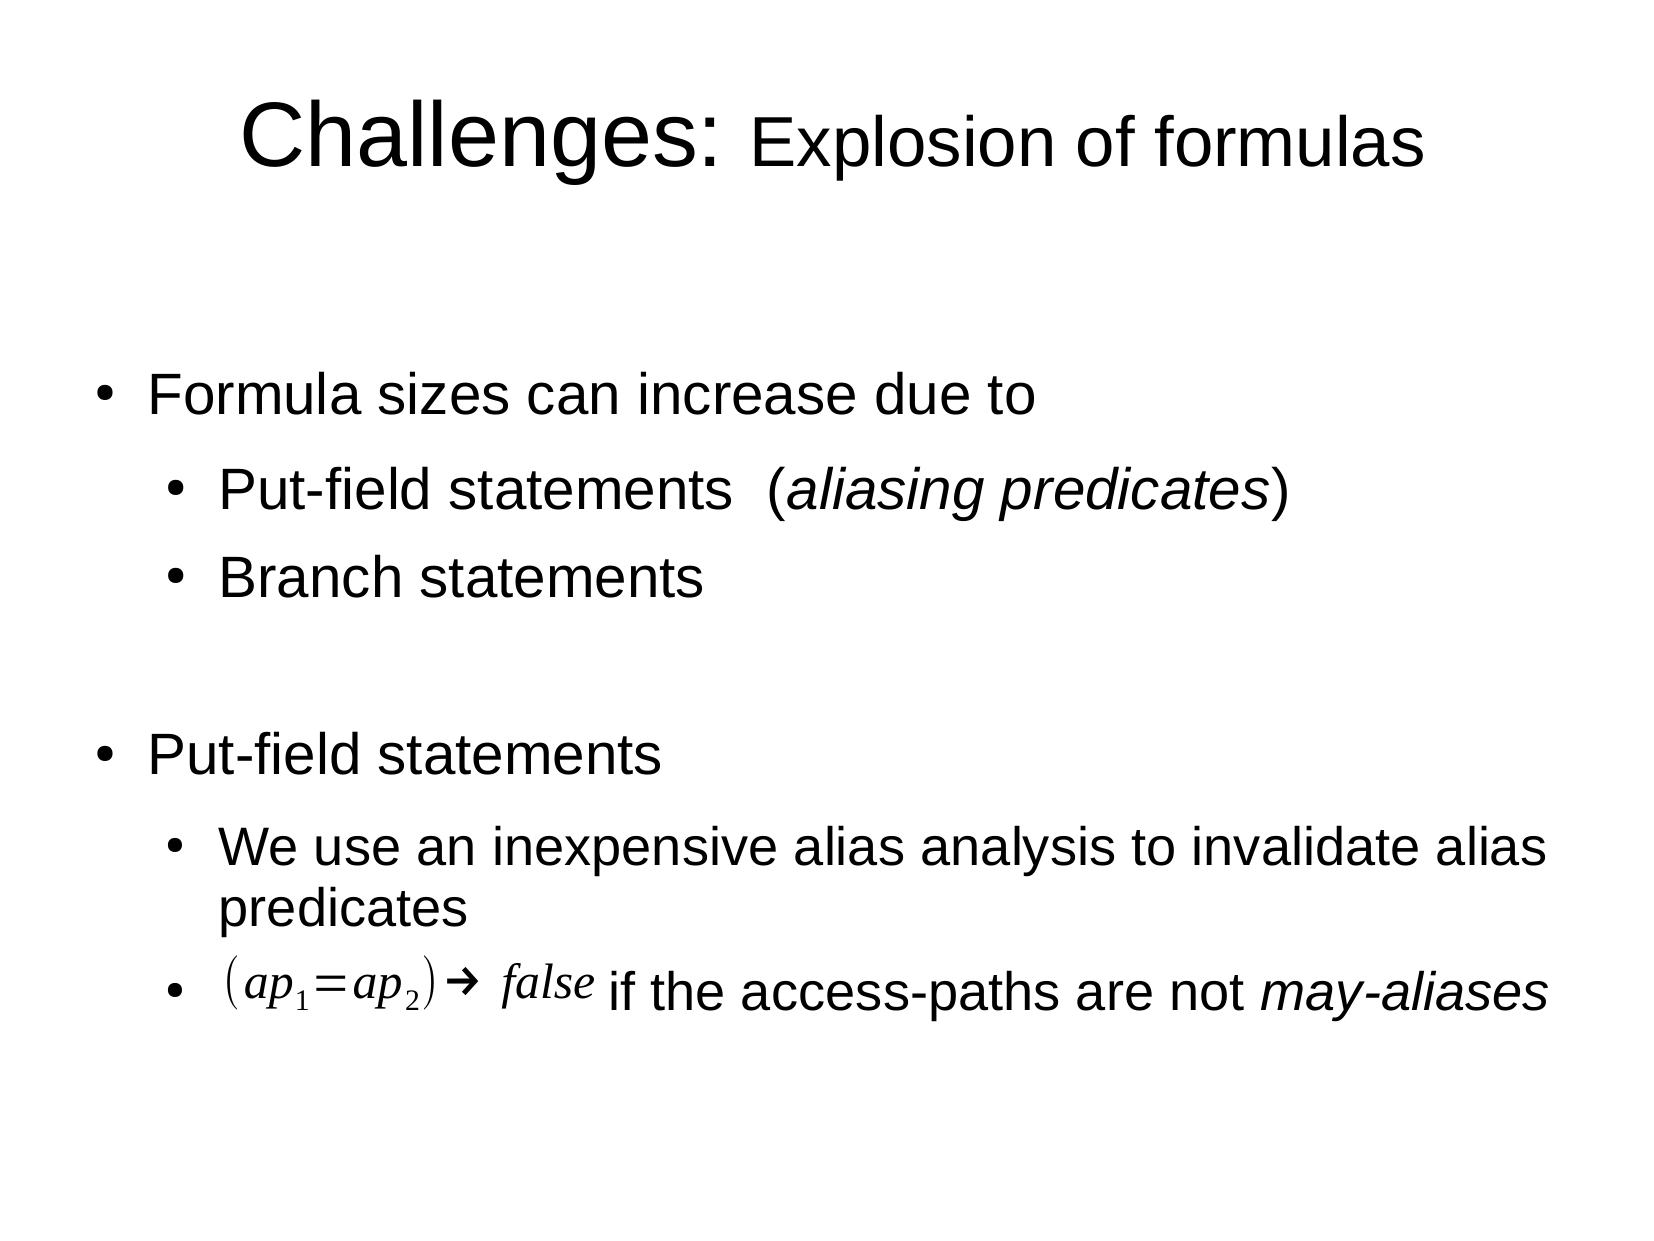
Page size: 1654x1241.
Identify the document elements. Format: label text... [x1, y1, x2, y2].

title Challenges: Explosion of formulas [88, 59, 1577, 210]
list Formula sizes can increase due to Put-field statements (aliasing predicates) Branch statements Put-field statements We use an inexpensive alias analysis to invalidate alias predicates if the access-paths are not may-aliases [76, 267, 1565, 1110]
chart [217, 953, 601, 1018]
